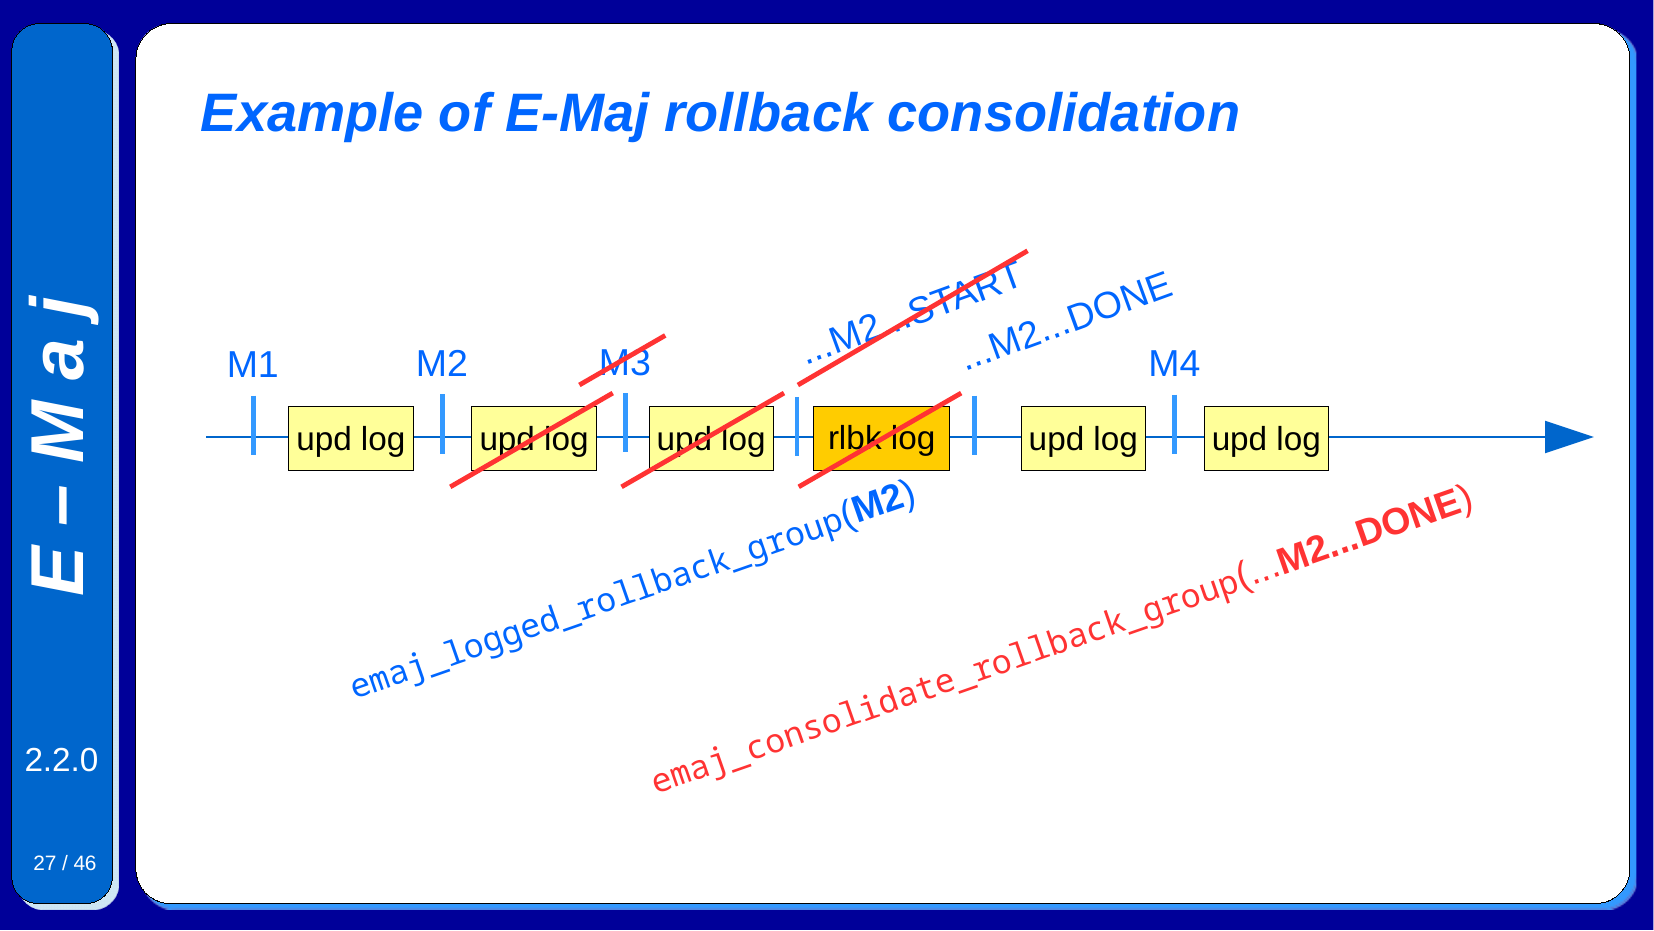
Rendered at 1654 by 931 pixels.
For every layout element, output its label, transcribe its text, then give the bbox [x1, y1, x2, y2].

text_box M4 [1133, 335, 1216, 393]
text_box M3 [584, 339, 666, 392]
text_box upd log [656, 406, 774, 471]
text_box emaj_logged_rollback_group(M2) [326, 471, 941, 731]
text_box rlbk log [833, 406, 950, 471]
text_box upd log [1204, 406, 1329, 471]
text_box ...M2...DONE [937, 250, 1195, 391]
text_box upd log [1021, 406, 1146, 471]
text_box rlbk log [813, 406, 932, 471]
text_box M3 [584, 334, 661, 378]
title Example of E-Maj rollback consolidation [200, 34, 1575, 191]
text_box emaj_consolidate_rollback_group(...M2...DONE) [627, 462, 1499, 825]
text_box M2 [401, 335, 483, 393]
text_box upd log [485, 406, 597, 471]
text_box upd log [471, 406, 583, 471]
text_box M1 [212, 336, 294, 394]
text_box ...M2...START [777, 241, 1046, 383]
text_box upd log [288, 406, 414, 471]
text_box upd log [649, 406, 755, 467]
